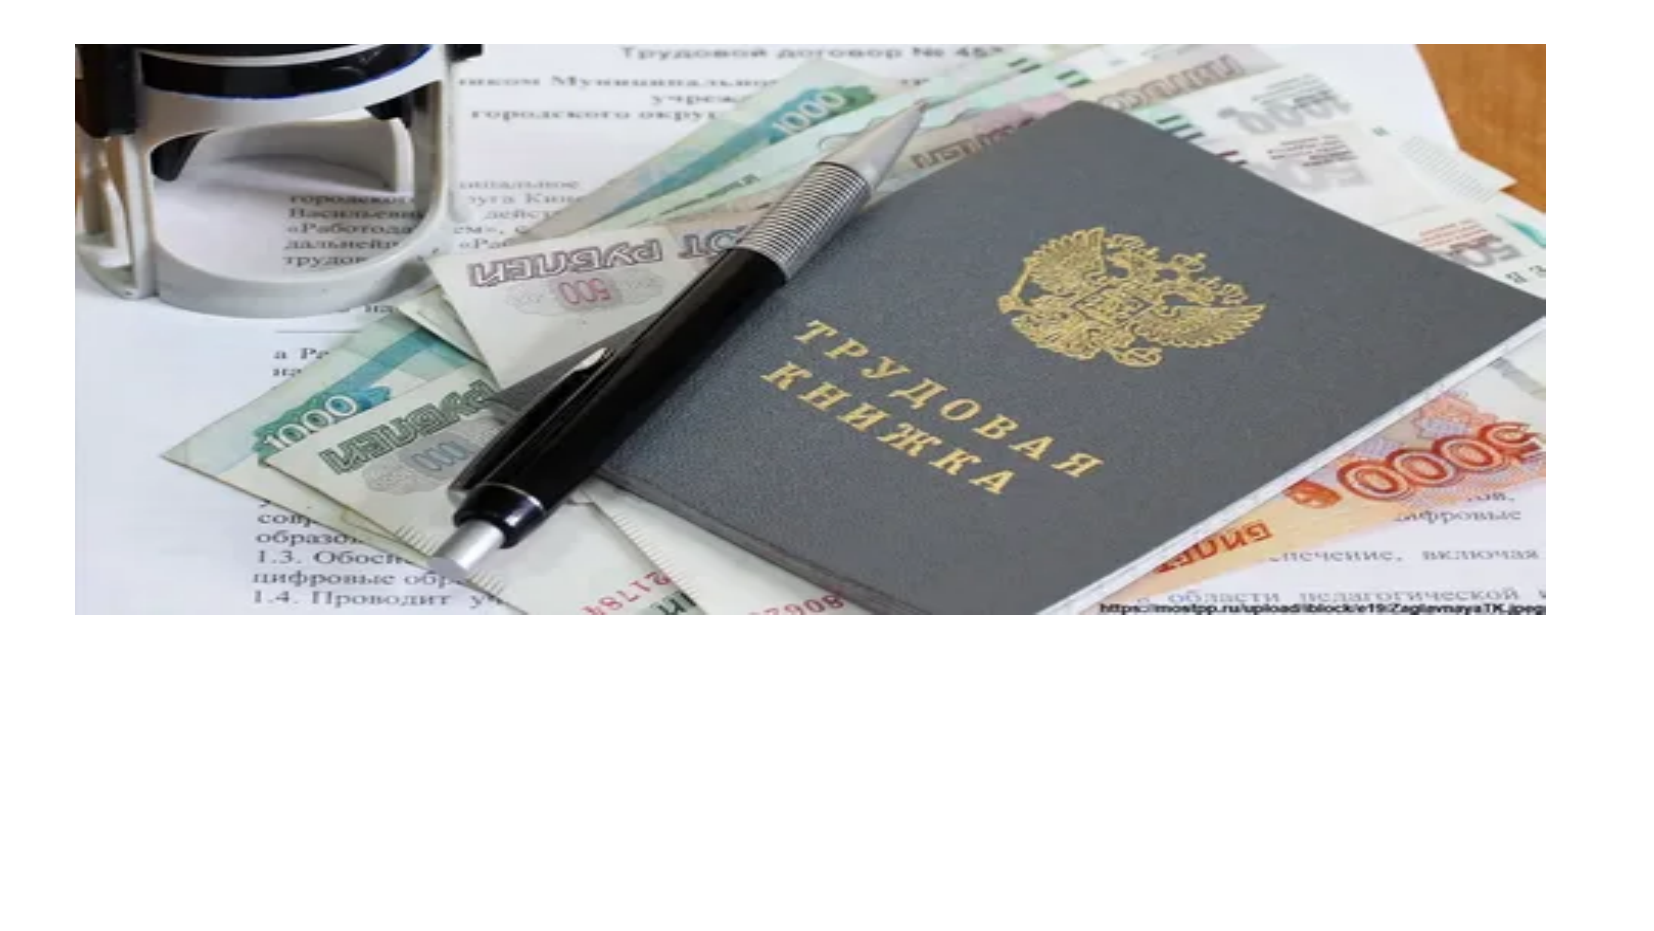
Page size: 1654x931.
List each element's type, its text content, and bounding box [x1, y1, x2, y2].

picture [75, 45, 1546, 616]
title Фиктивное трудоустройство [82, 37, 1571, 193]
